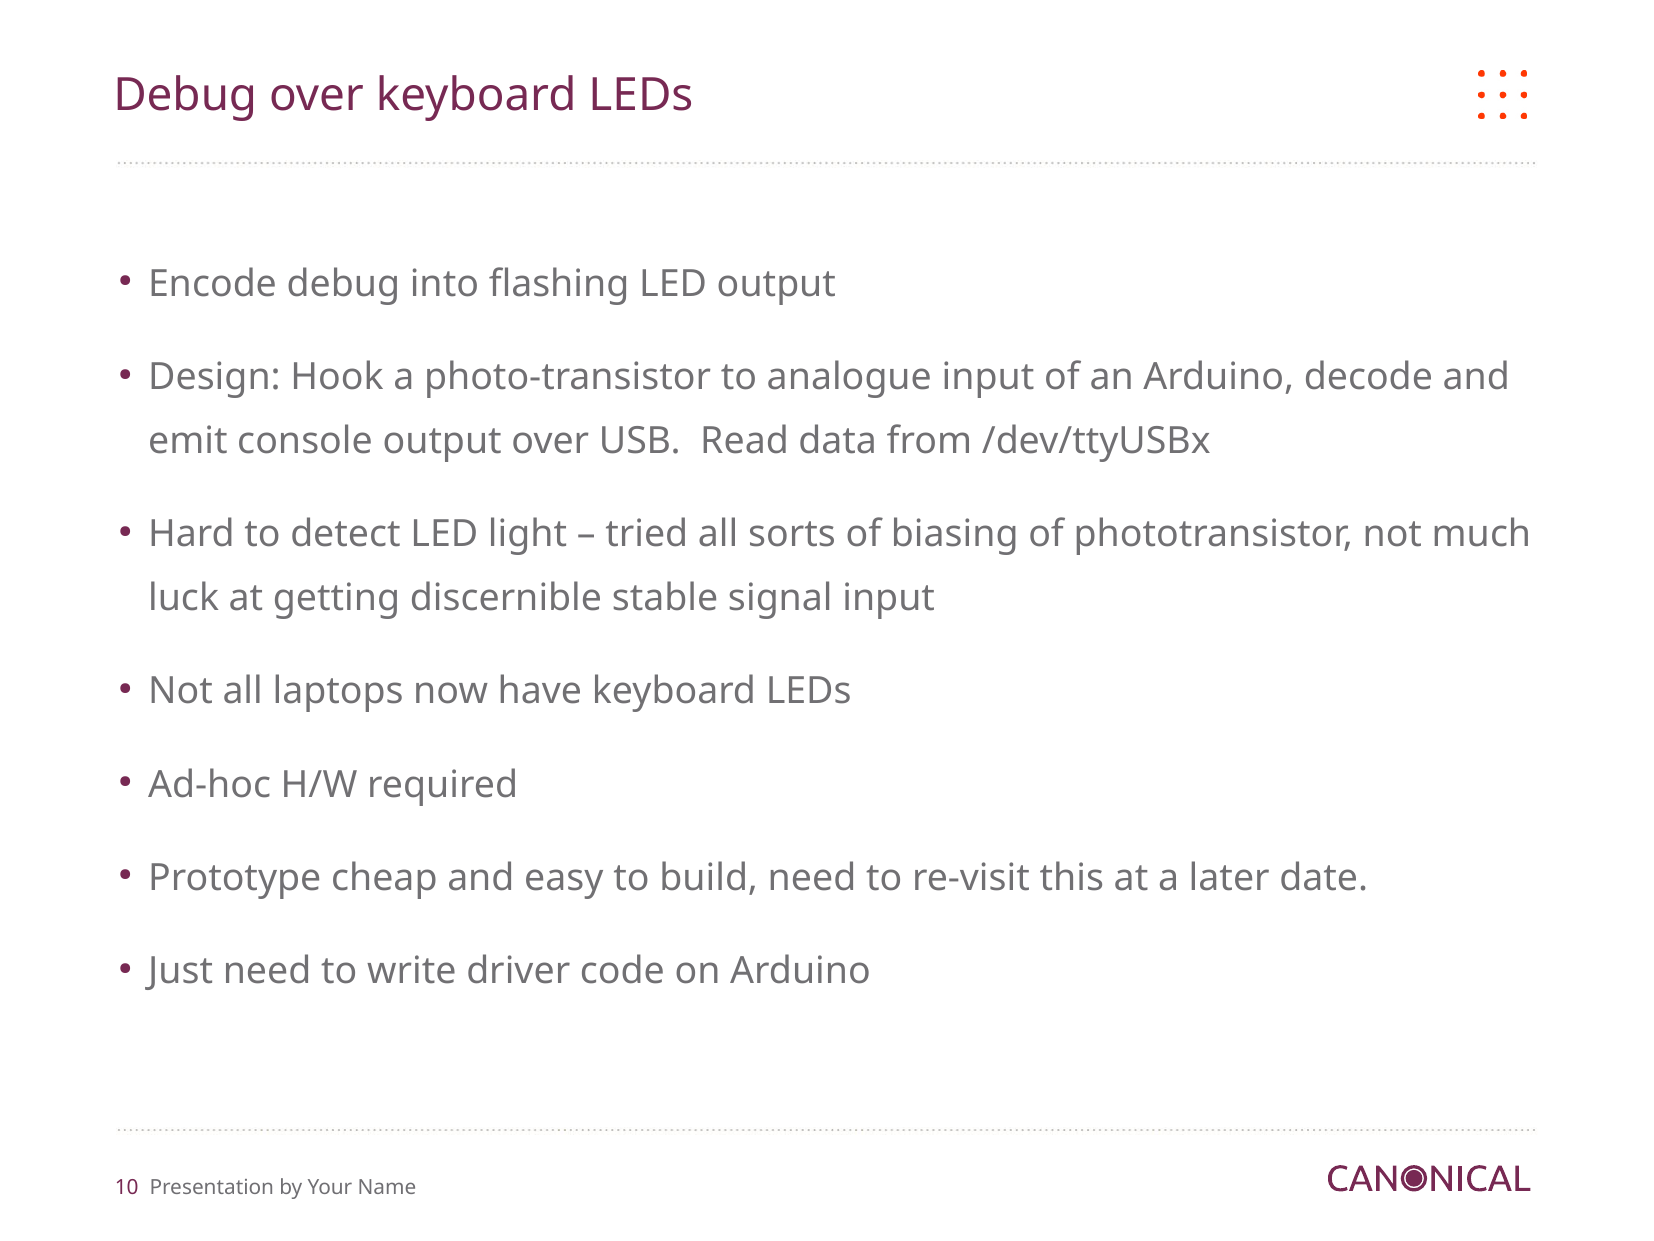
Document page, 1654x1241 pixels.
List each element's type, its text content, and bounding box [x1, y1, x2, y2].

picture [116, 1128, 1539, 1135]
title Debug over keyboard LEDs [113, 64, 1382, 122]
text_box Encode debug into flashing LED output Design: Hook a photo-transistor to analogue input of an Arduino, decode and emit console output over USB. Read data from /dev/ttyUSBx Hard to detect LED light – tried all sorts of biasing of phototransistor, not much luck at getting discernible stable signal input Not all laptops now have keyboard LEDs Ad-hoc H/W required Prototype cheap and easy to build, need to re-visit this at a later date. Just need to write driver code on Arduino [103, 236, 1558, 1026]
picture [116, 160, 1539, 168]
picture [1478, 70, 1527, 119]
